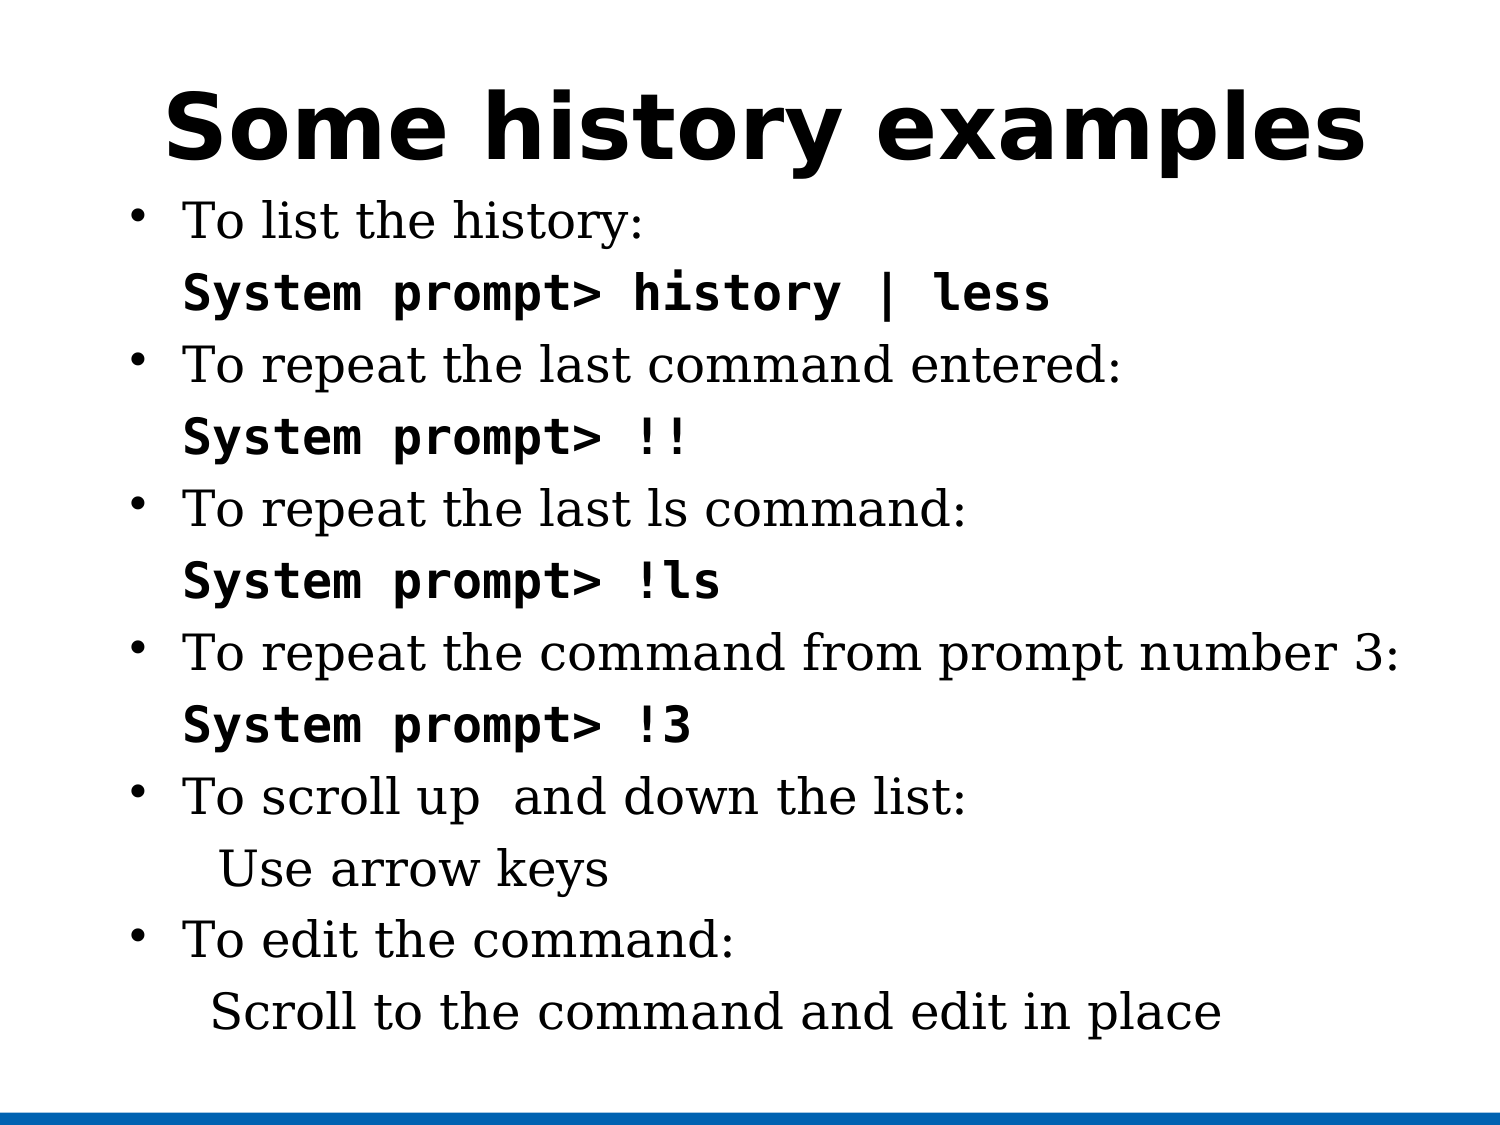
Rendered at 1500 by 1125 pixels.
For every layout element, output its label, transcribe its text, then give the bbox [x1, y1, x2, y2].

text_box Some history examples To list the history: System prompt> history | less To repeat the last command entered: System prompt> !! To repeat the last ls command: System prompt> !ls To repeat the command from prompt number 3: System prompt> !3 To scroll up and down the list: Use arrow keys To edit the command: Scroll to the command and edit in place [96, 81, 1418, 1005]
